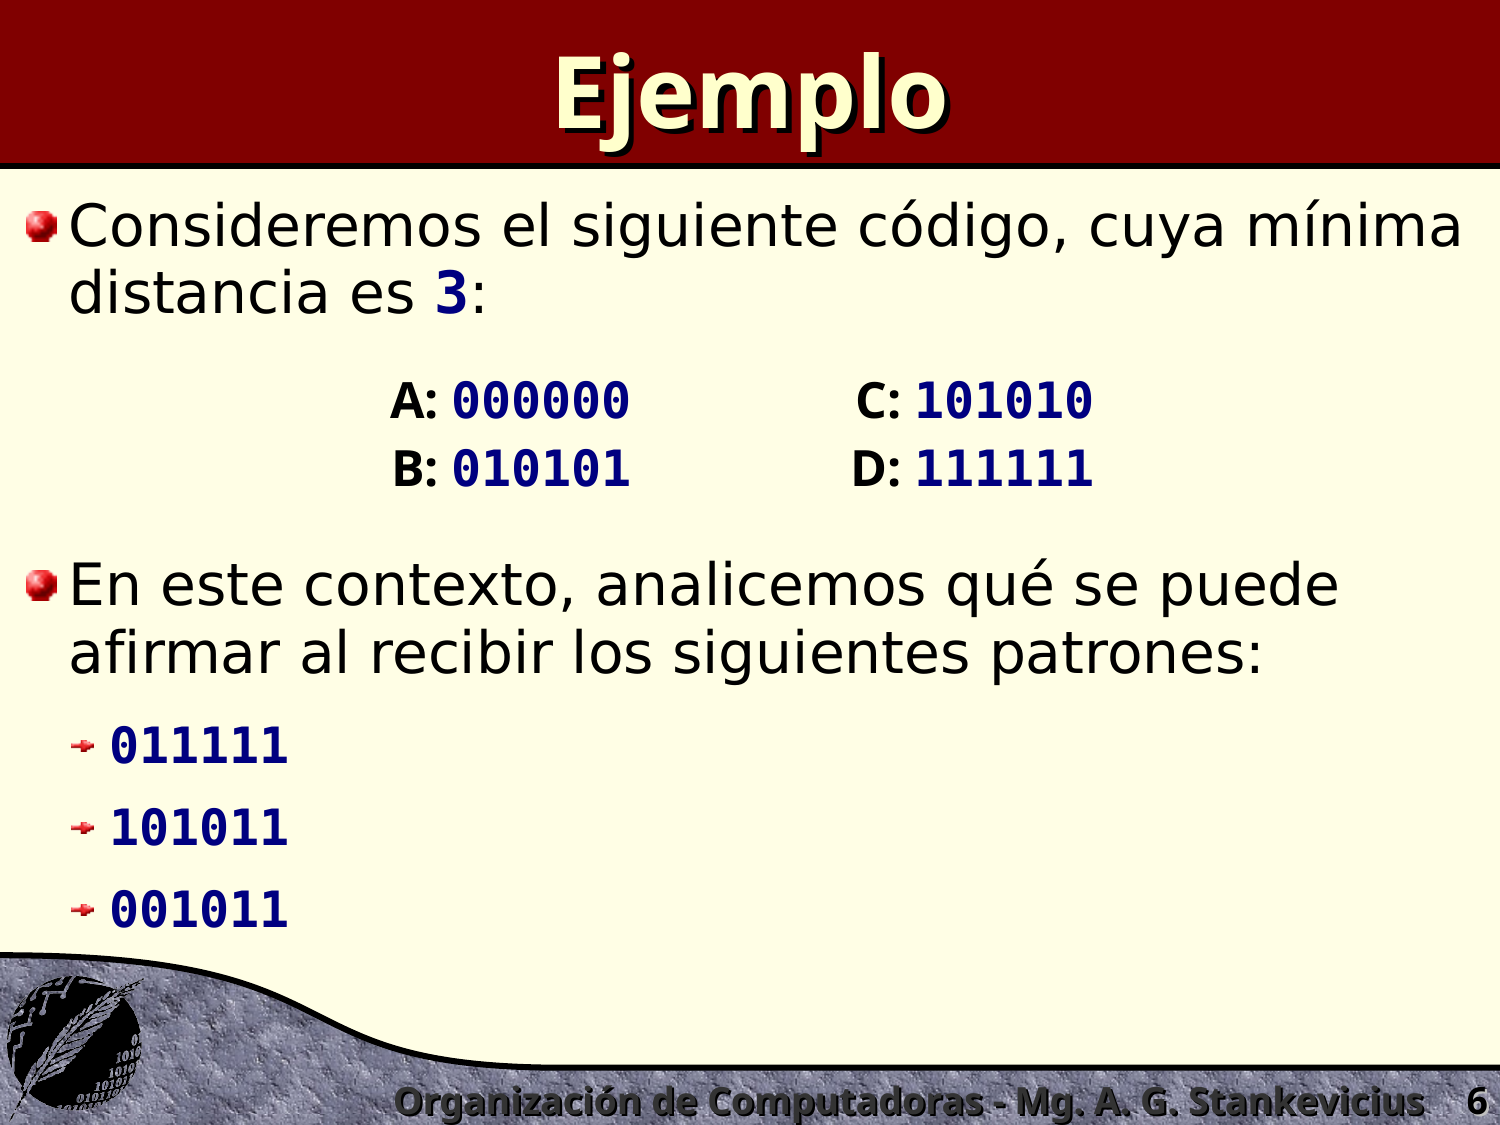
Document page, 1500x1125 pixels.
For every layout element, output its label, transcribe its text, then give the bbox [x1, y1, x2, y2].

picture [1058, 1100, 1065, 1110]
picture [0, 959, 1500, 1125]
list Consideremos el siguiente código, cuya mínima distancia es 3: En este contexto, analicemos qué se puede afirmar al recibir los siguientes patrones: 011111 101011 001011 [11, 192, 1486, 942]
title Ejemplo [15, 5, 1485, 160]
text_box A: 000000 B: 010101 [375, 357, 665, 513]
picture [802, 1100, 806, 1110]
picture [448, 1100, 455, 1110]
text_box C: 101010 D: 111111 [835, 357, 1125, 513]
